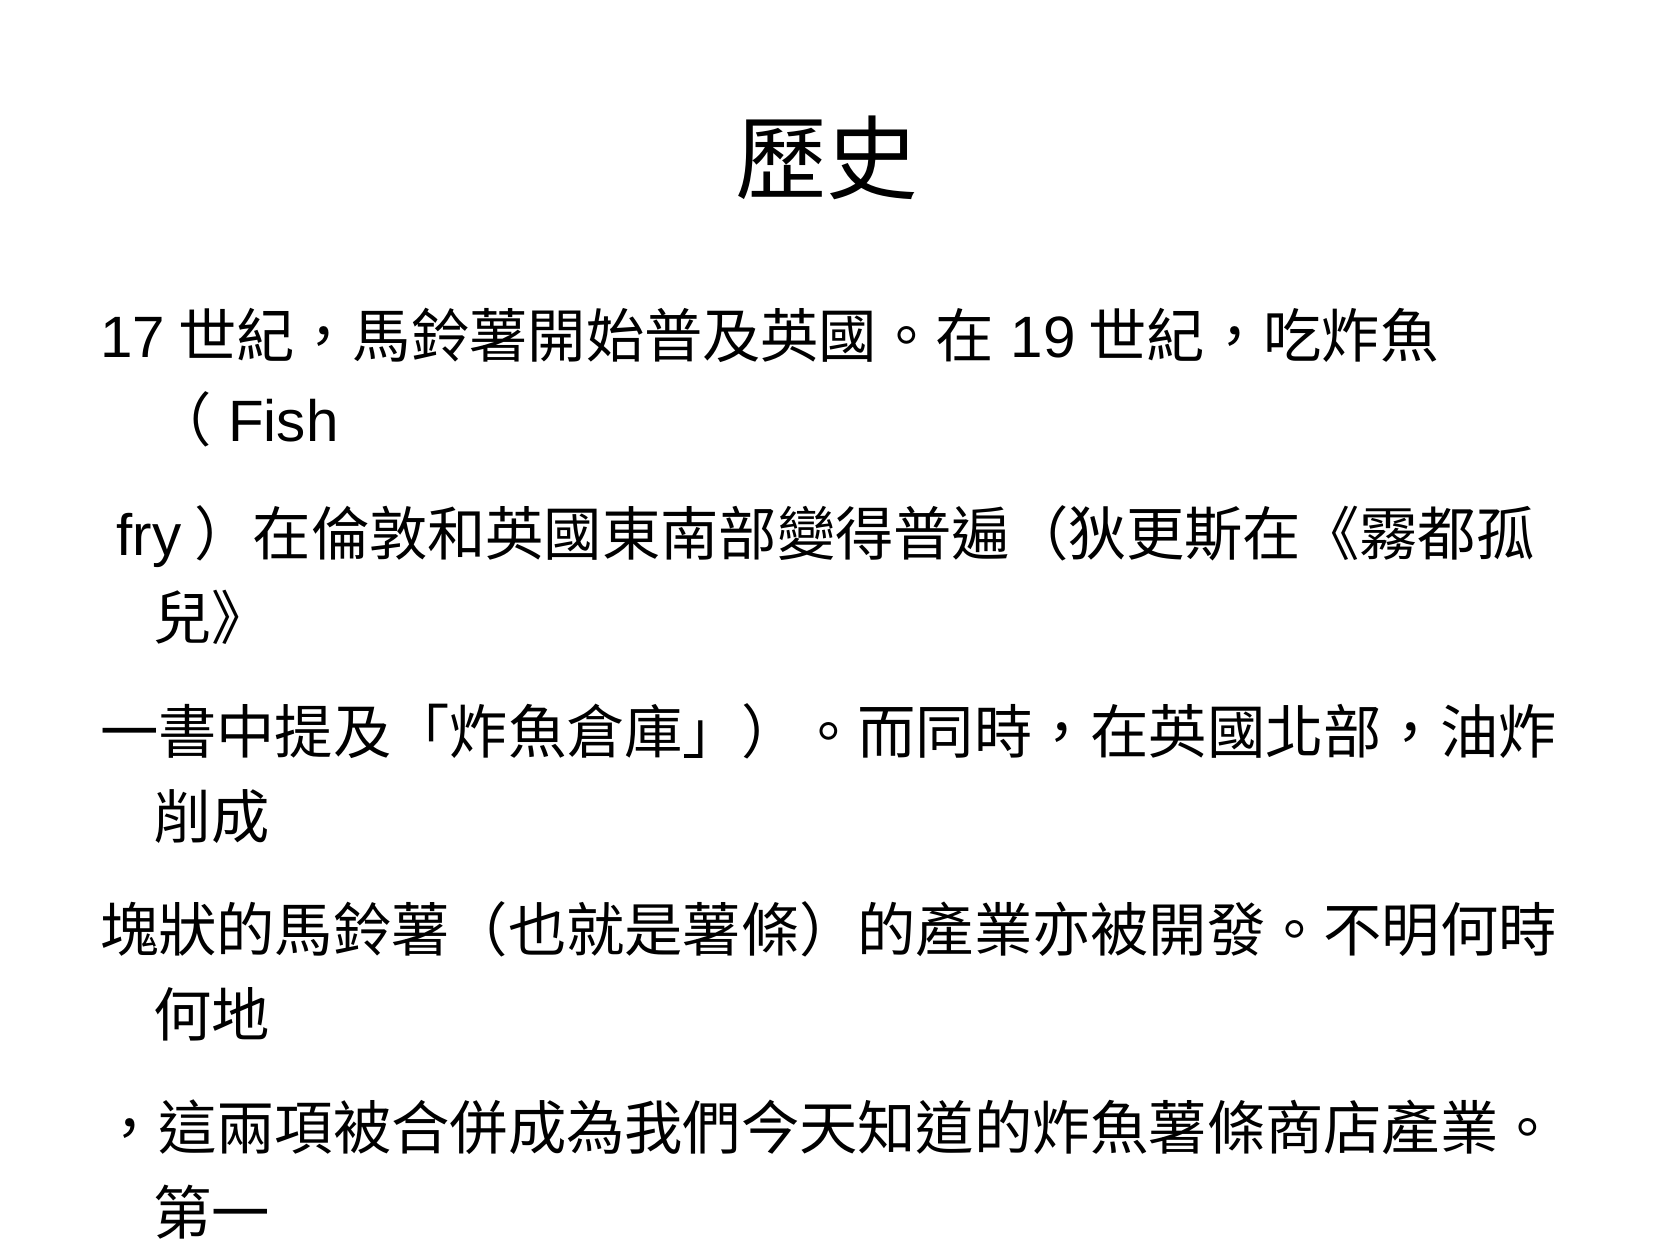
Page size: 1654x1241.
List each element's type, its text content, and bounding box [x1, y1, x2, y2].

list 17世紀，馬鈴薯開始普及英國。在19世紀，吃炸魚（Fish fry）在倫敦和英國東南部變得普遍（狄更斯在《霧都孤兒》 一書中提及「炸魚倉庫」）。而同時，在英國北部，油炸削成 塊狀的馬鈴薯（也就是薯條）的產業亦被開發。不明何時何地 ，這兩項被合併成為我們今天知道的炸魚薯條商店產業。第一 間炸魚薯條店或許是約瑟夫·馬林（Joseph Malin）於186 0年在倫敦開設的。 [82, 290, 1571, 1241]
title 歷史 [82, 49, 1571, 257]
